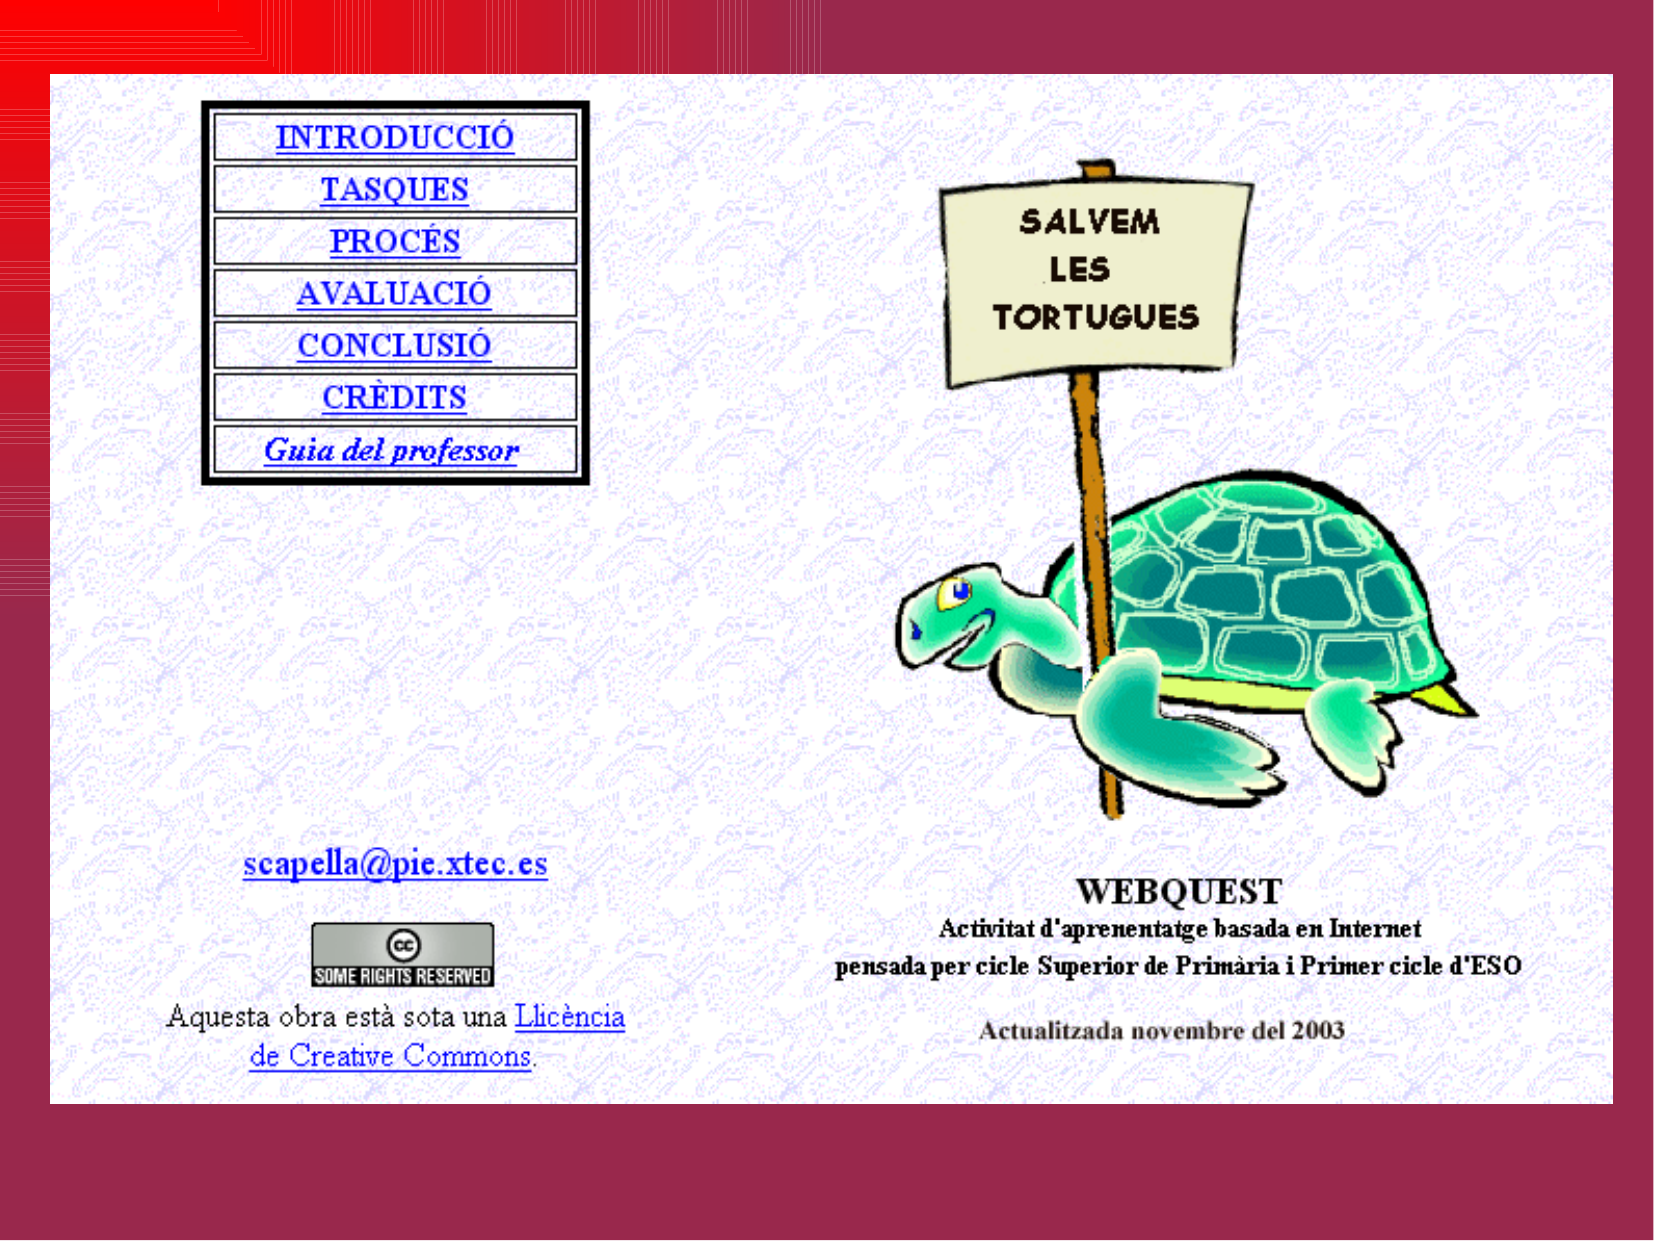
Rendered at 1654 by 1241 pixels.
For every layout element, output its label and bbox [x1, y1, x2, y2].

picture [50, 74, 1613, 1104]
